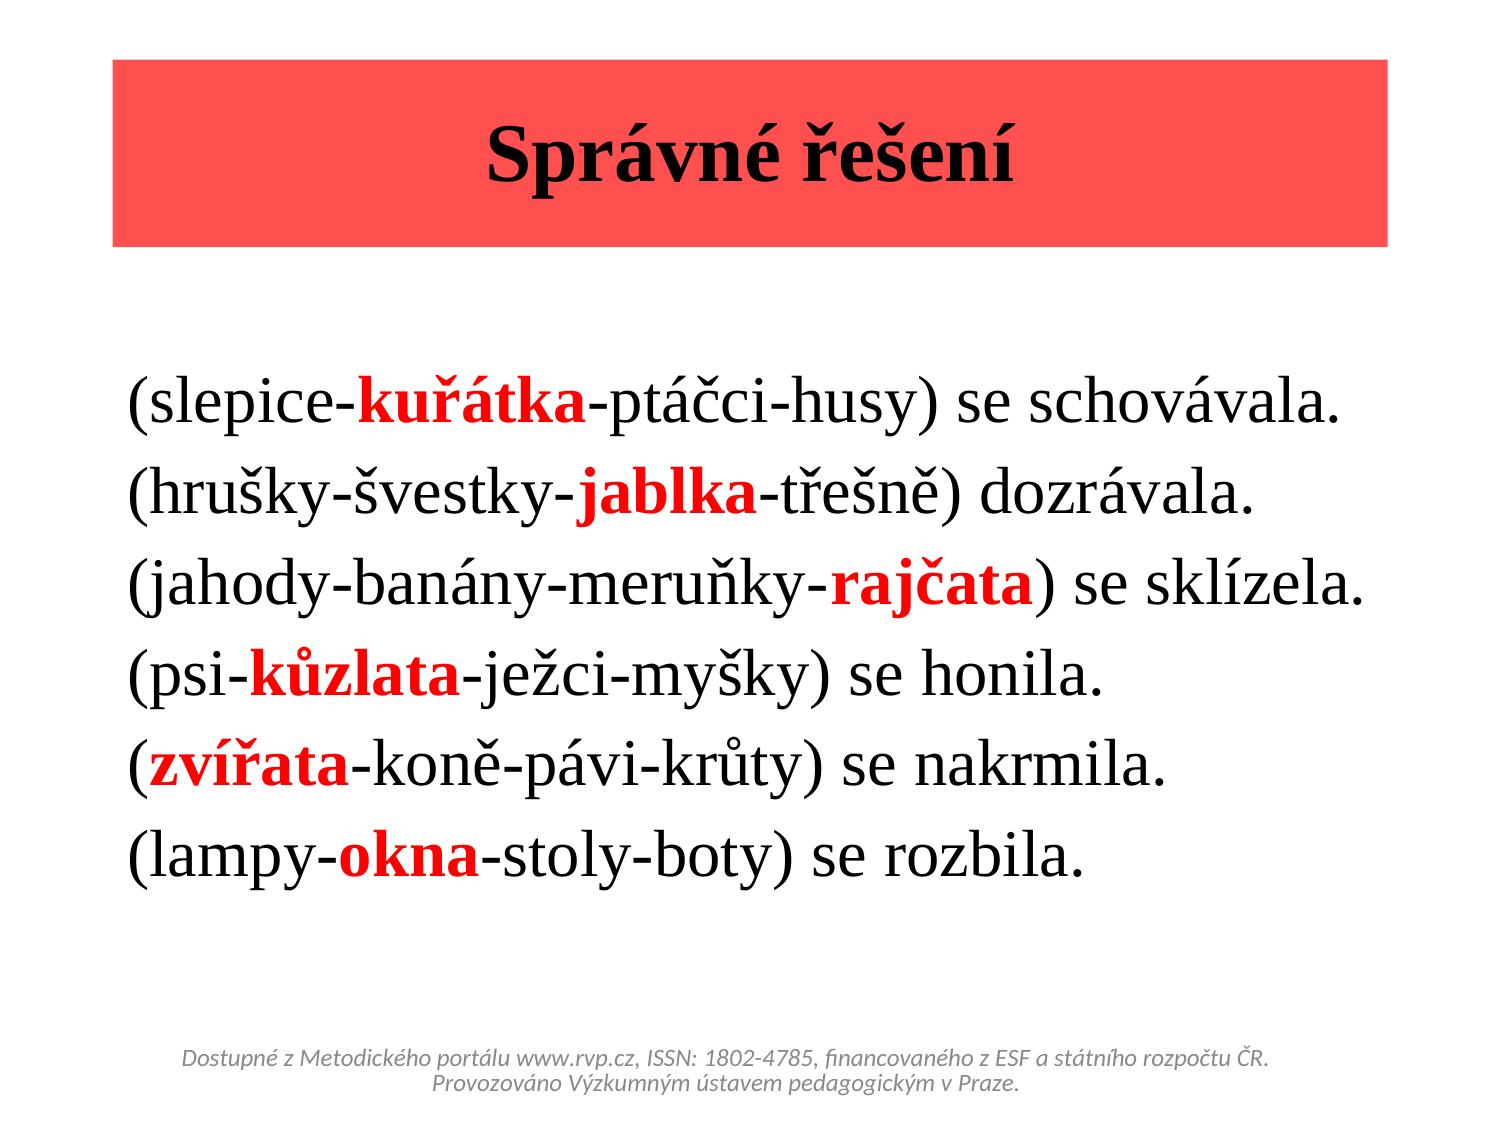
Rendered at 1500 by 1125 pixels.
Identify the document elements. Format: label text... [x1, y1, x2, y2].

list (slepice-kuřátka-ptáčci-husy) se schovávala. (hrušky-švestky-jablka-třešně) dozrávala. (jahody-banány-meruňky-rajčata) se sklízela. (psi-kůzlata-ježci-myšky) se honila. (zvířata-koně-pávi-krůty) se nakrmila. (lampy-okna-stoly-boty) se rozbila. [112, 355, 1388, 1000]
title Správné řešení [112, 59, 1388, 248]
text_box Dostupné z Metodického portálu www.rvp.cz, ISSN: 1802-4785, financovaného z ESF a státního rozpočtu ČR. Provozováno Výzkumným ústavem pedagogickým v Praze. [105, 1042, 1348, 1103]
